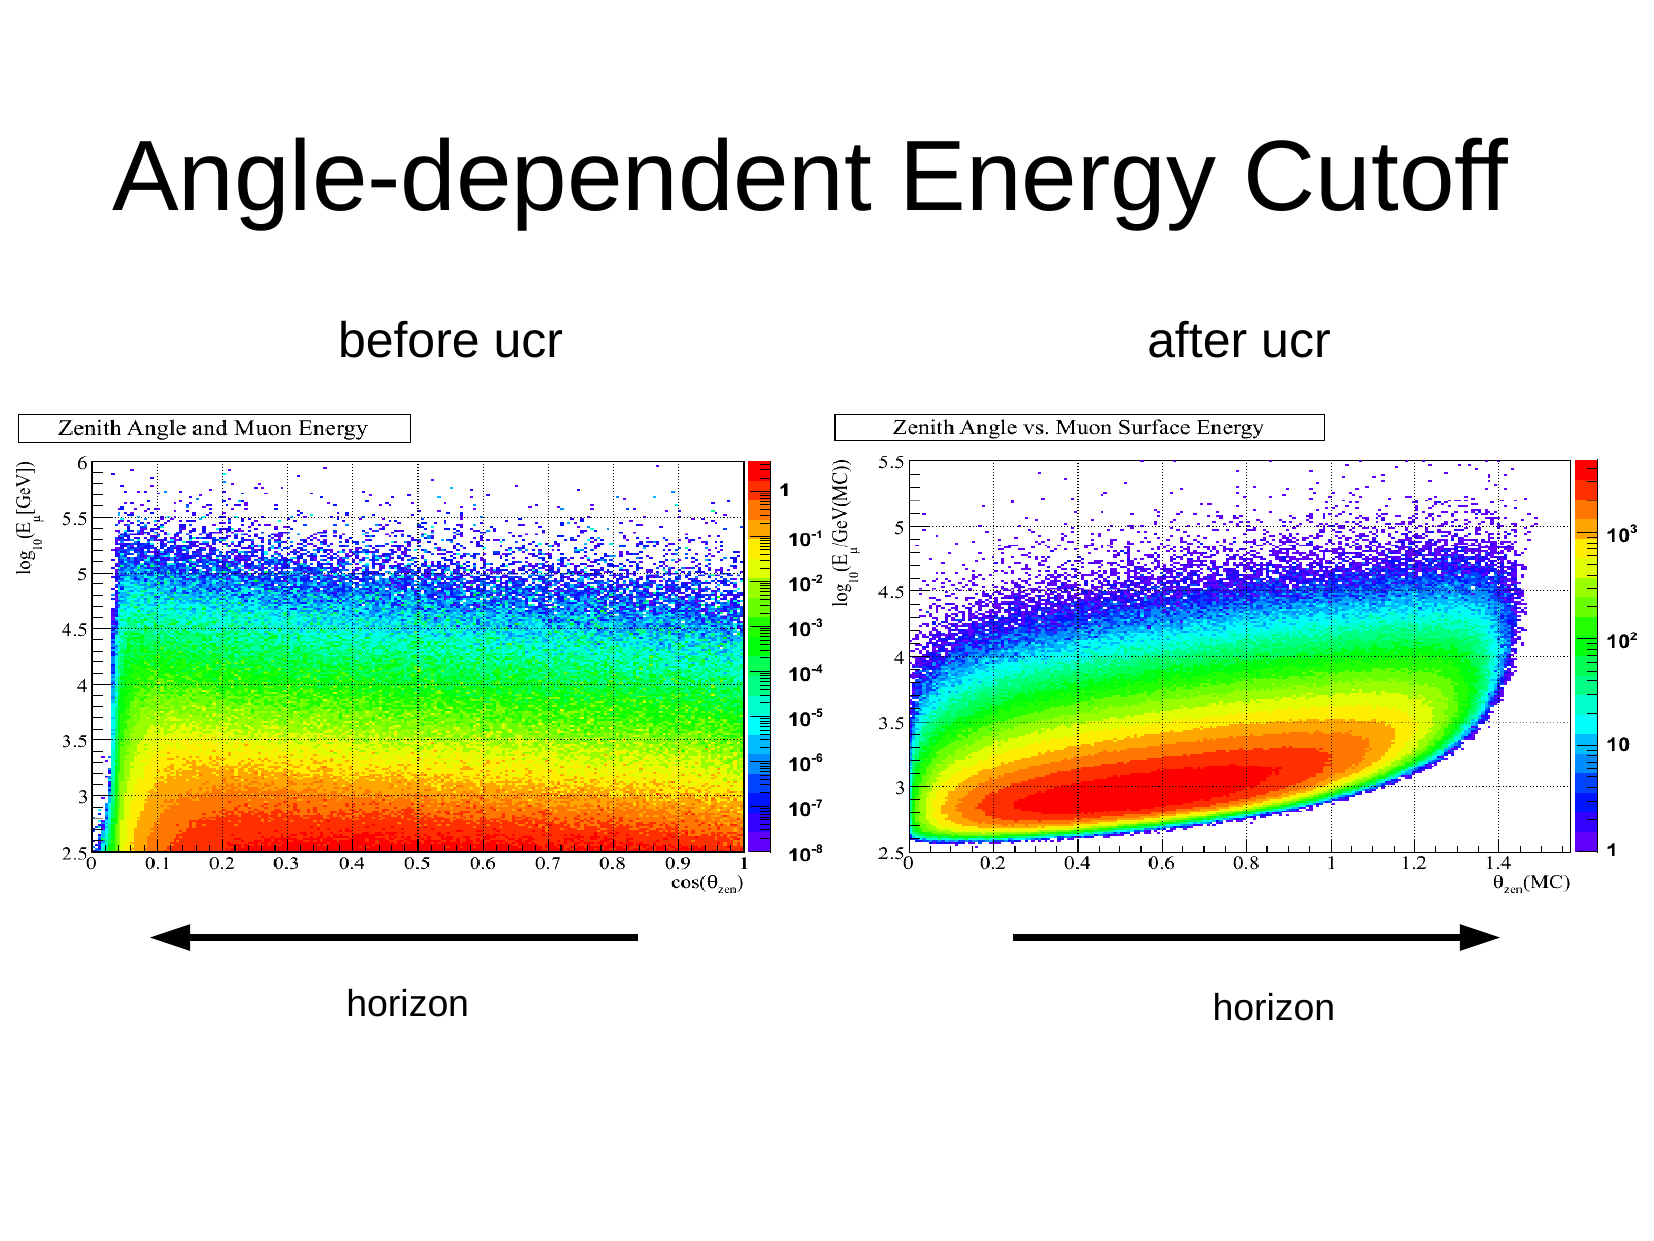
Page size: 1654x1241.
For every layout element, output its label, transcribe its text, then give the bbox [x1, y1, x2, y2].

text_box horizon [331, 975, 484, 1046]
picture [11, 412, 826, 901]
text_box horizon [1197, 979, 1351, 1051]
text_box Angle-dependent Energy Cutoff [97, 112, 1528, 276]
picture [827, 412, 1654, 901]
text_box after ucr [1132, 304, 1347, 394]
text_box before ucr [323, 304, 578, 394]
